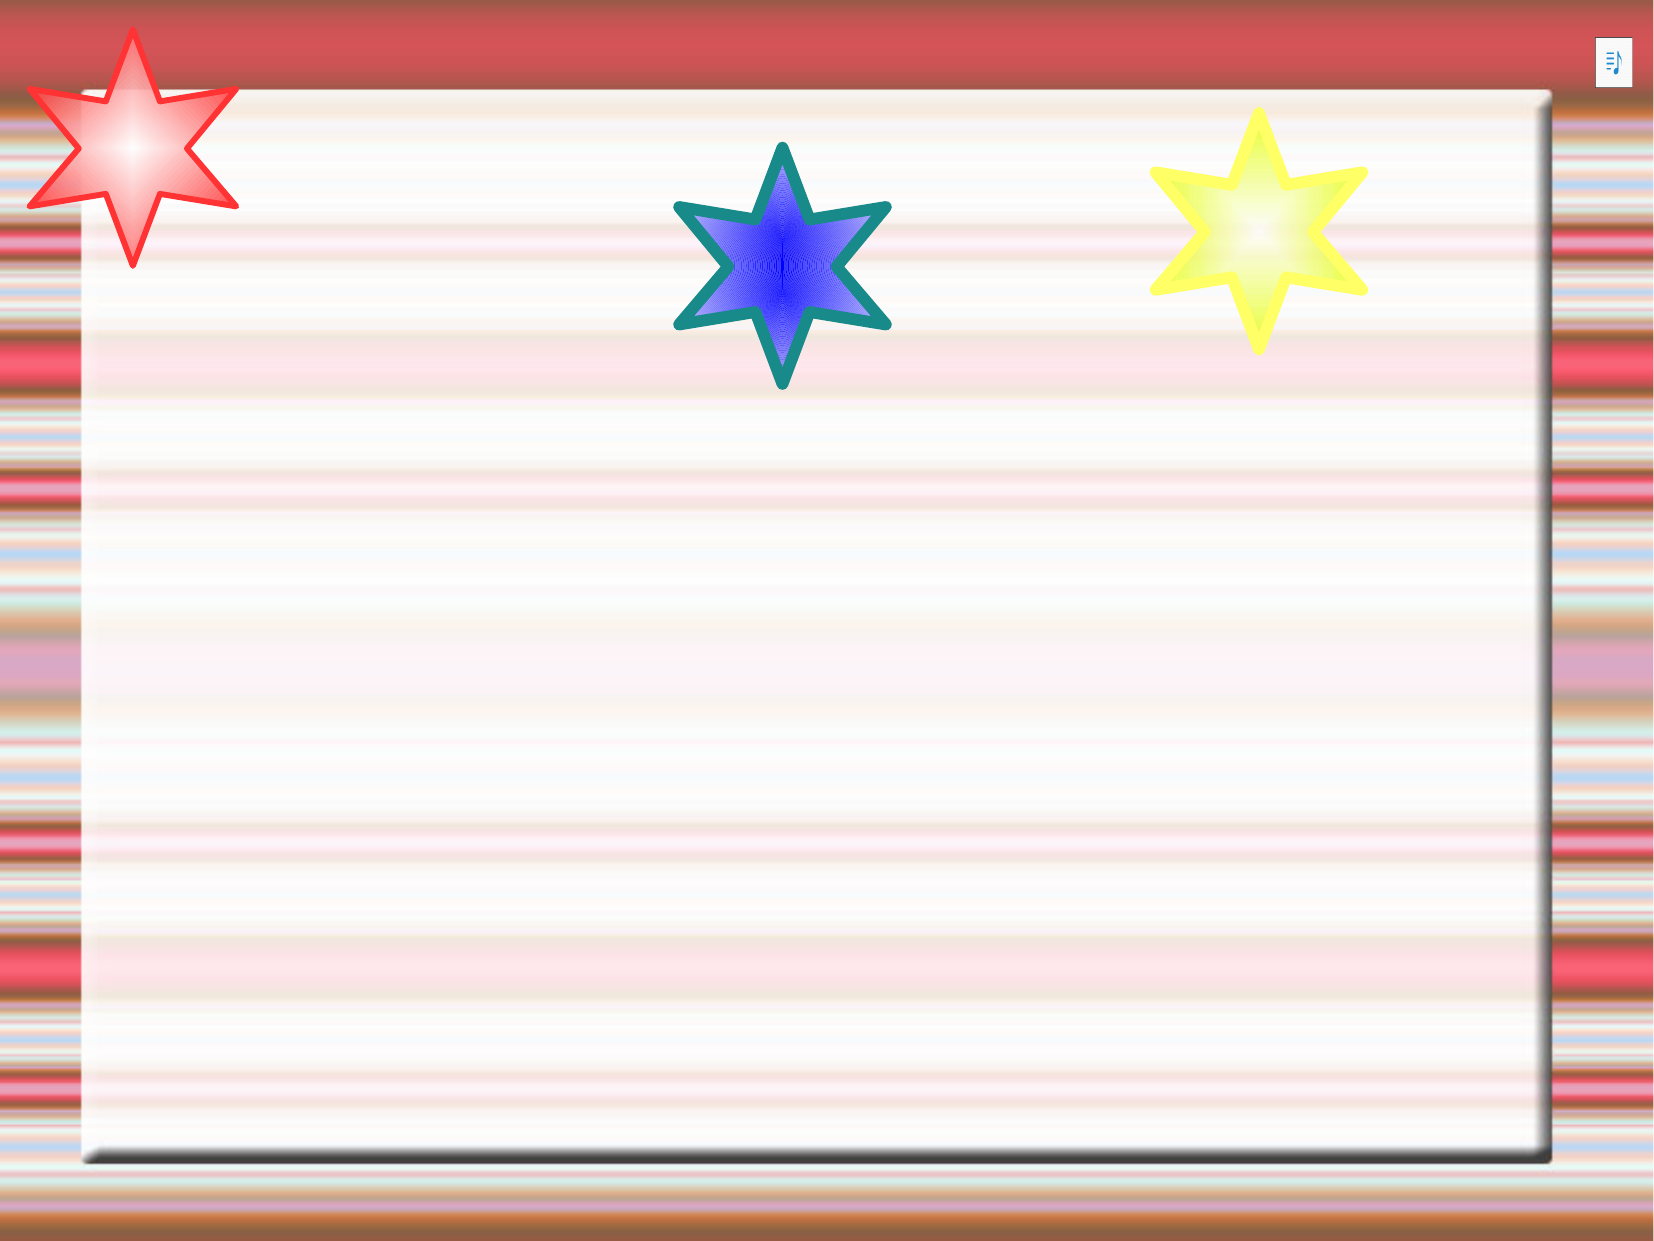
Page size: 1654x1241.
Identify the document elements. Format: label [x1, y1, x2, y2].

text_box [679, 147, 886, 384]
text_box [29, 29, 237, 266]
text_box [1155, 112, 1363, 350]
picture [0, 0, 1654, 1241]
text_box [1594, 36, 1634, 89]
